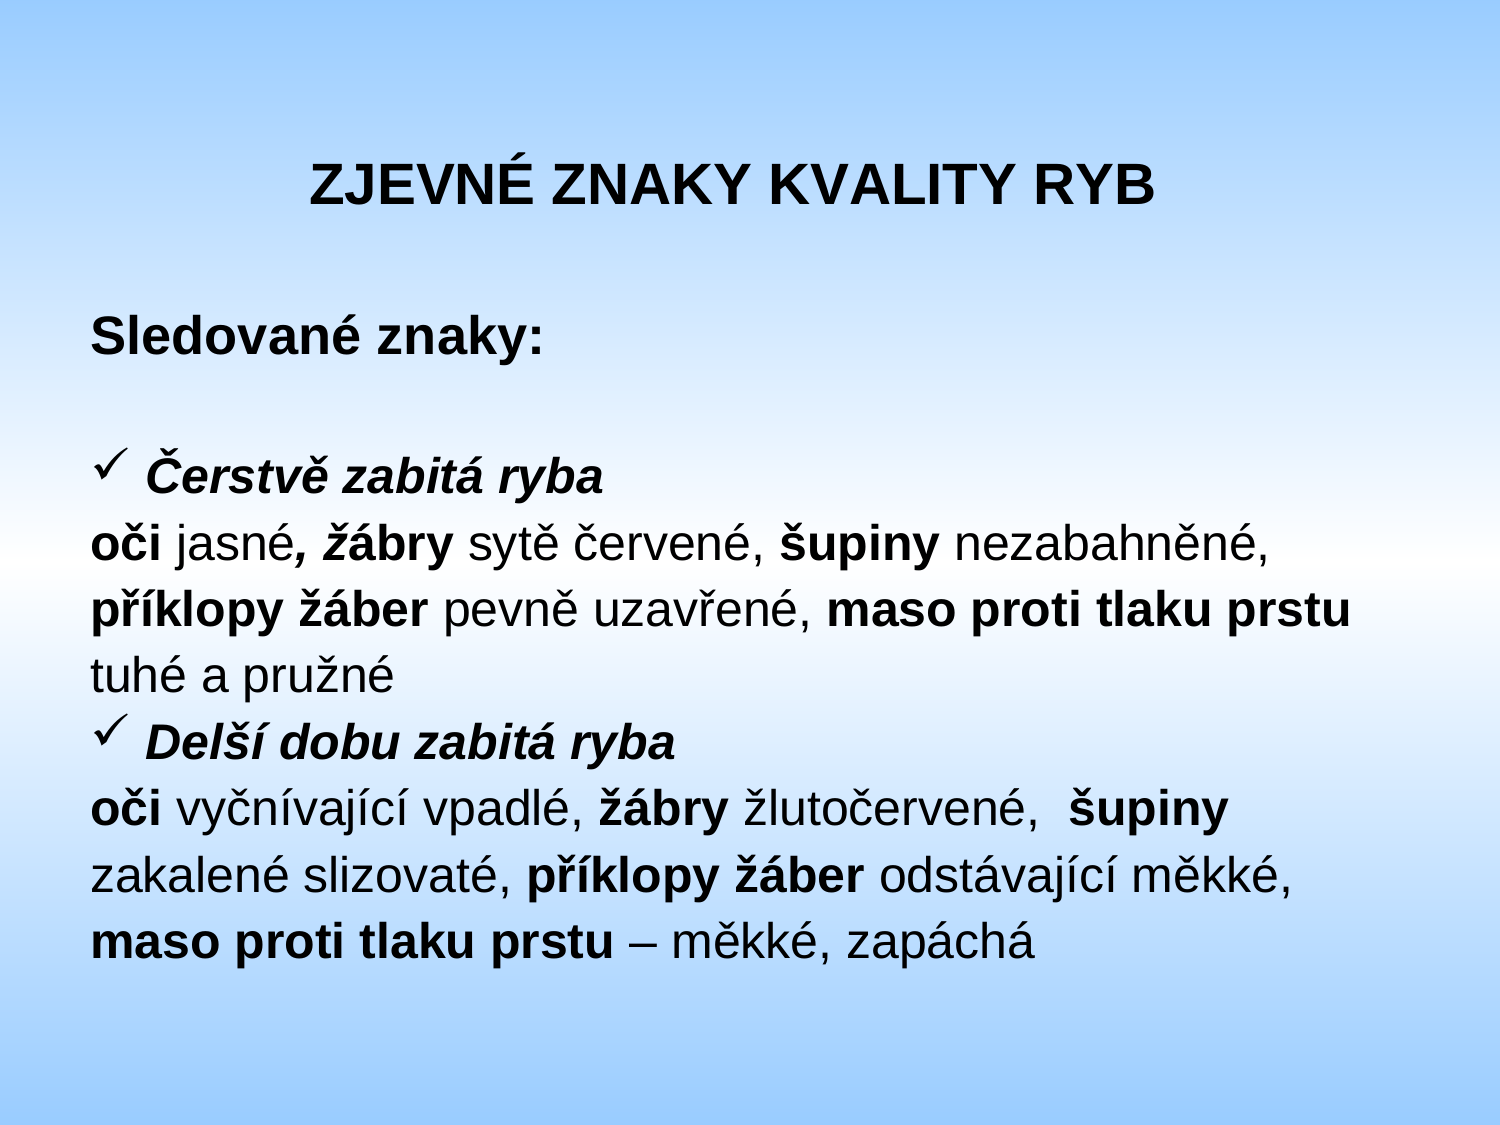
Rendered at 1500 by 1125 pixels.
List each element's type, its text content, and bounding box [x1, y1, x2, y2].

list Sledované znaky: Čerstvě zabitá ryba oči jasné, žábry sytě červené, šupiny nezabahněné, příklopy žáber pevně uzavřené, maso proti tlaku prstu tuhé a pružné Delší dobu zabitá ryba oči vyčnívající vpadlé, žábry žlutočervené, šupiny zakalené slizovaté, příklopy žáber odstávající měkké, maso proti tlaku prstu – měkké, zapáchá [74, 299, 1475, 1005]
title ZJEVNÉ ZNAKY KVALITY RYB [74, 75, 1375, 288]
